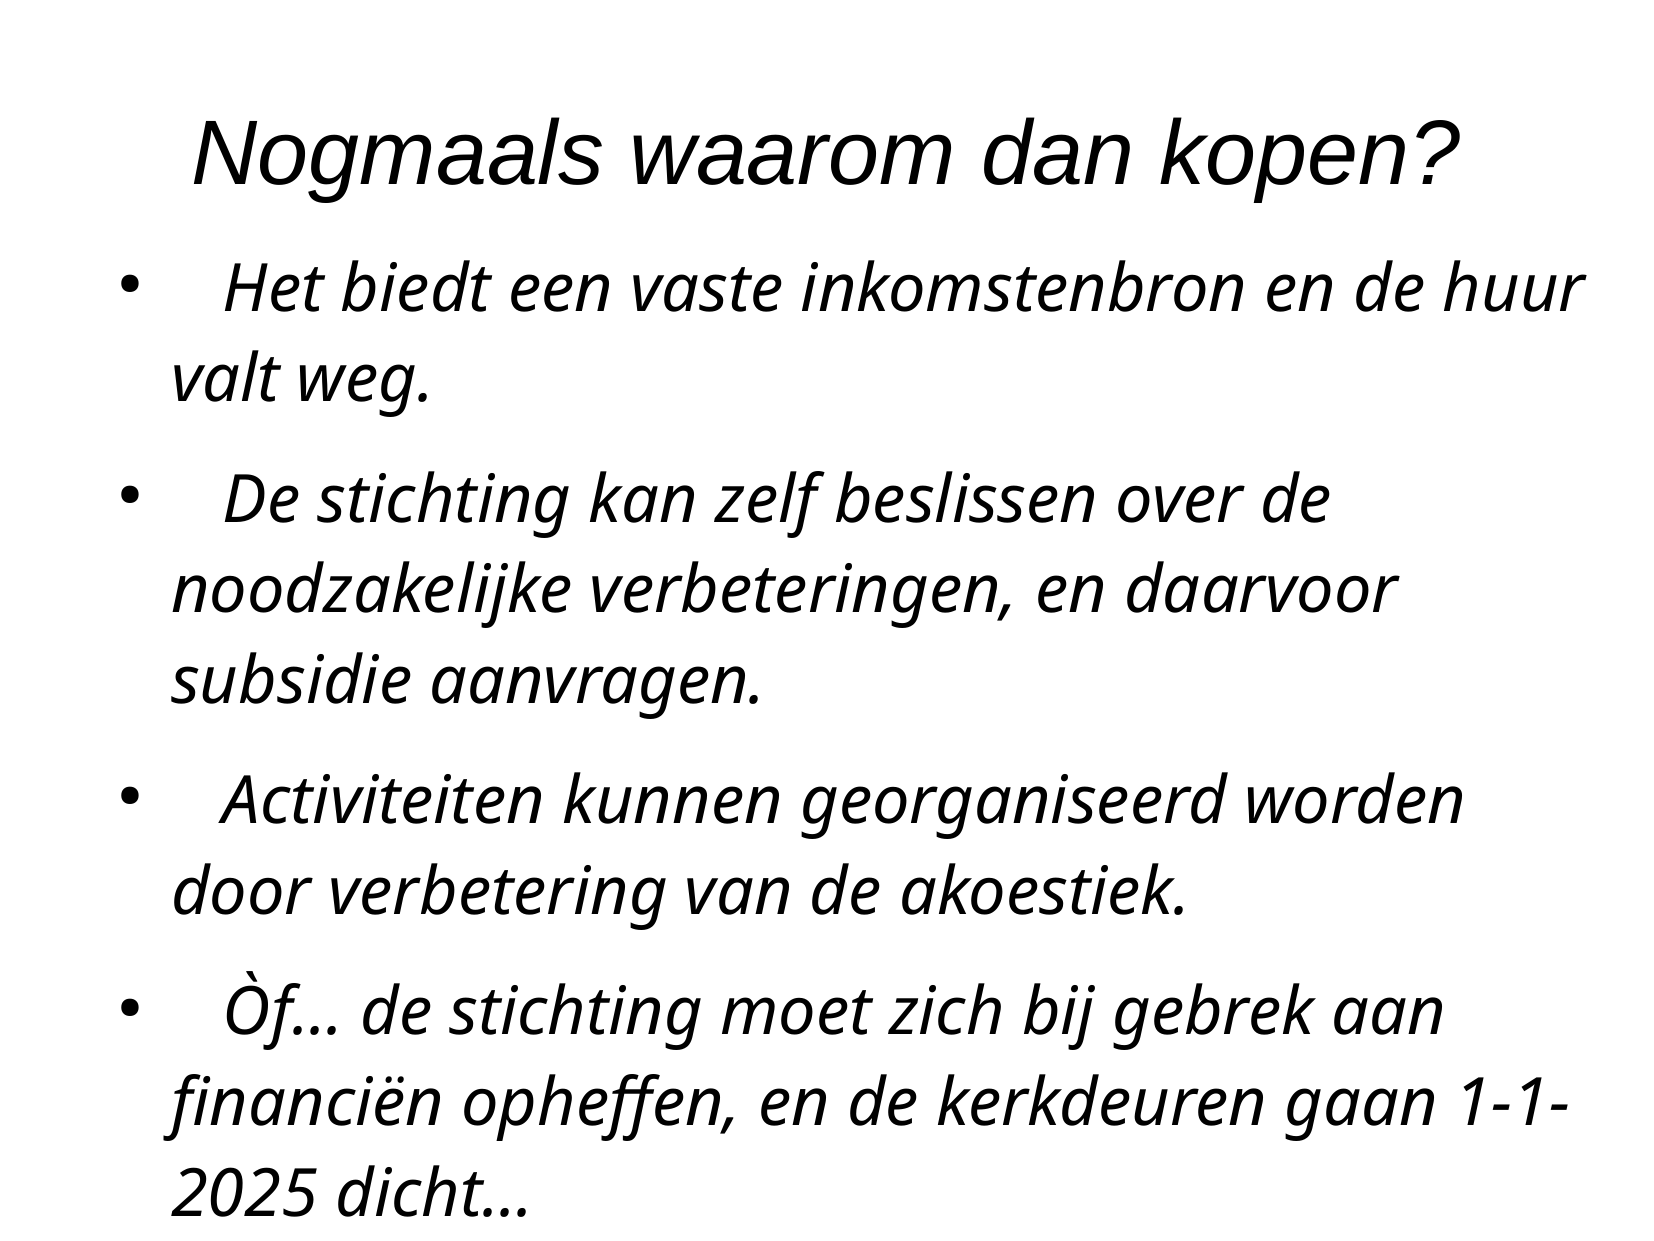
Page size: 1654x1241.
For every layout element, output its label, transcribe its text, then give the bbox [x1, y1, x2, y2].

list Het biedt een vaste inkomstenbron en de huur valt weg. De stichting kan zelf beslissen over de noodzakelijke verbeteringen, en daarvoor subsidie aanvragen. Activiteiten kunnen georganiseerd worden door verbetering van de akoestiek. Òf... de stichting moet zich bij gebrek aan financiën opheffen, en de kerkdeuren gaan 1-1-2025 dicht... [100, 239, 1589, 1144]
title Nogmaals waarom dan kopen? [82, 49, 1571, 257]
